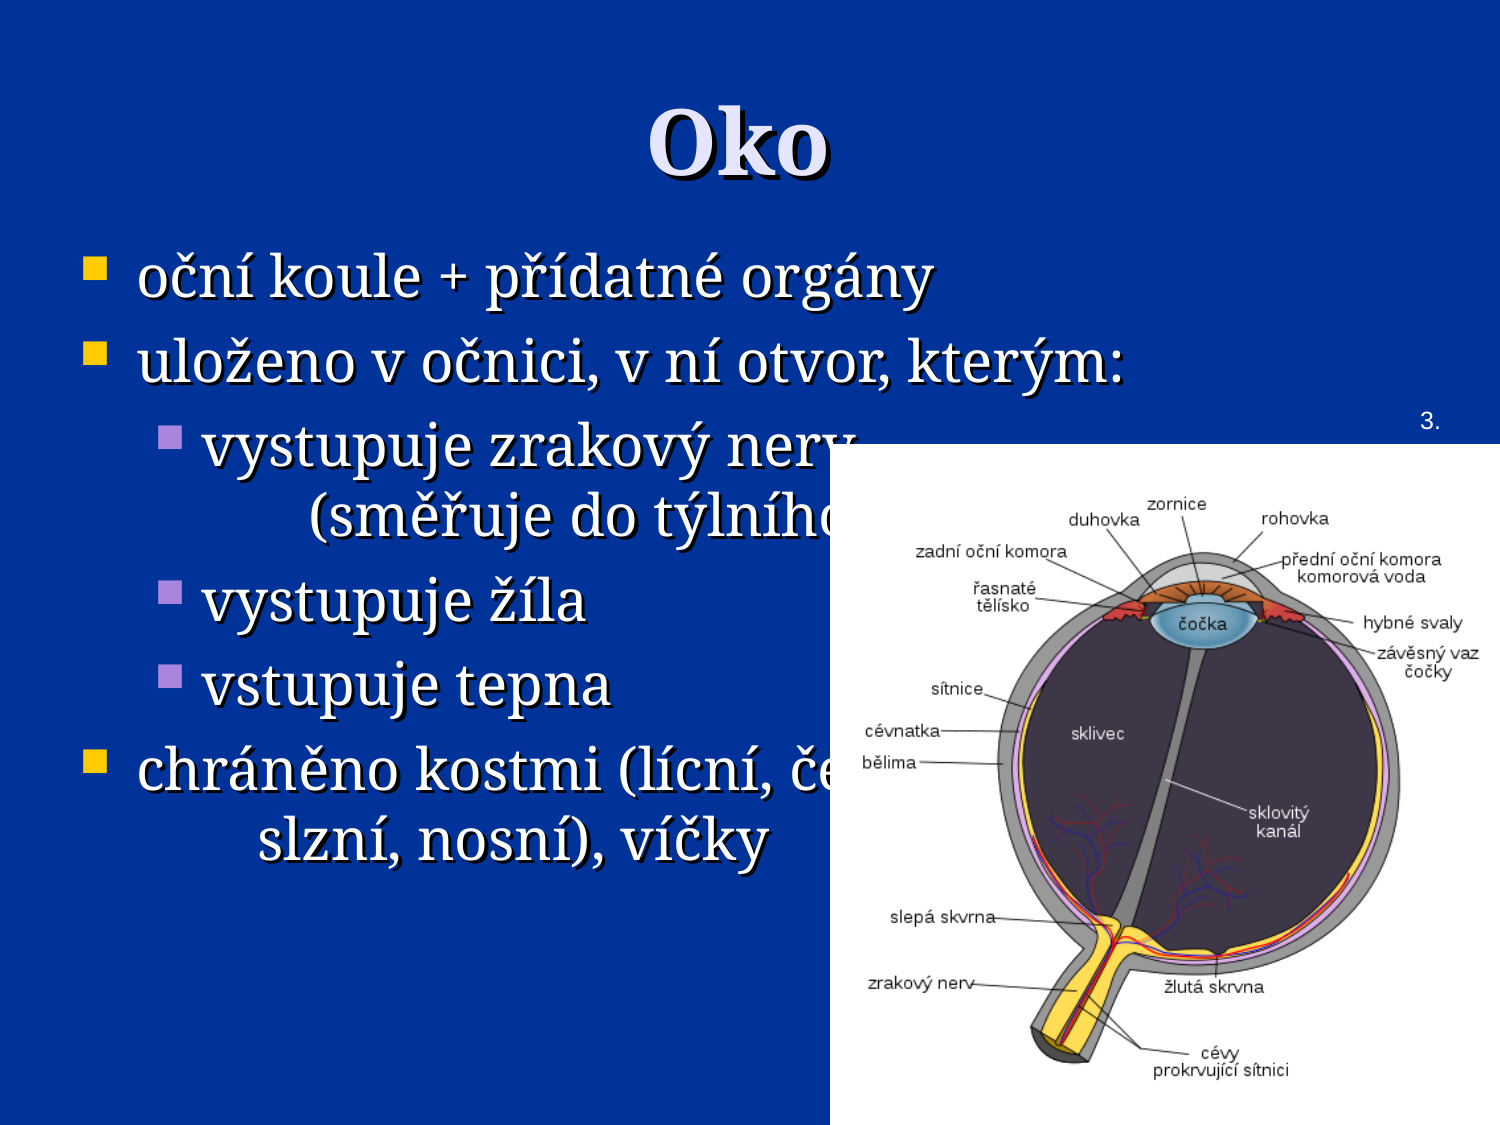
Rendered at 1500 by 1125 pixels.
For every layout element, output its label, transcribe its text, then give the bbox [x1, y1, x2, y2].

text_box 3. [1405, 397, 1500, 443]
list oční koule + přídatné orgány uloženo v očnici, v ní otvor, kterým: vystupuje zrakový nerv (směřuje do týlního laloku) vystupuje žíla vstupuje tepna chráněno kostmi (lícní, čelní, slzní, nosní), víčky [64, 231, 1415, 975]
title Oko [75, 45, 1426, 233]
picture [829, 444, 1500, 1125]
